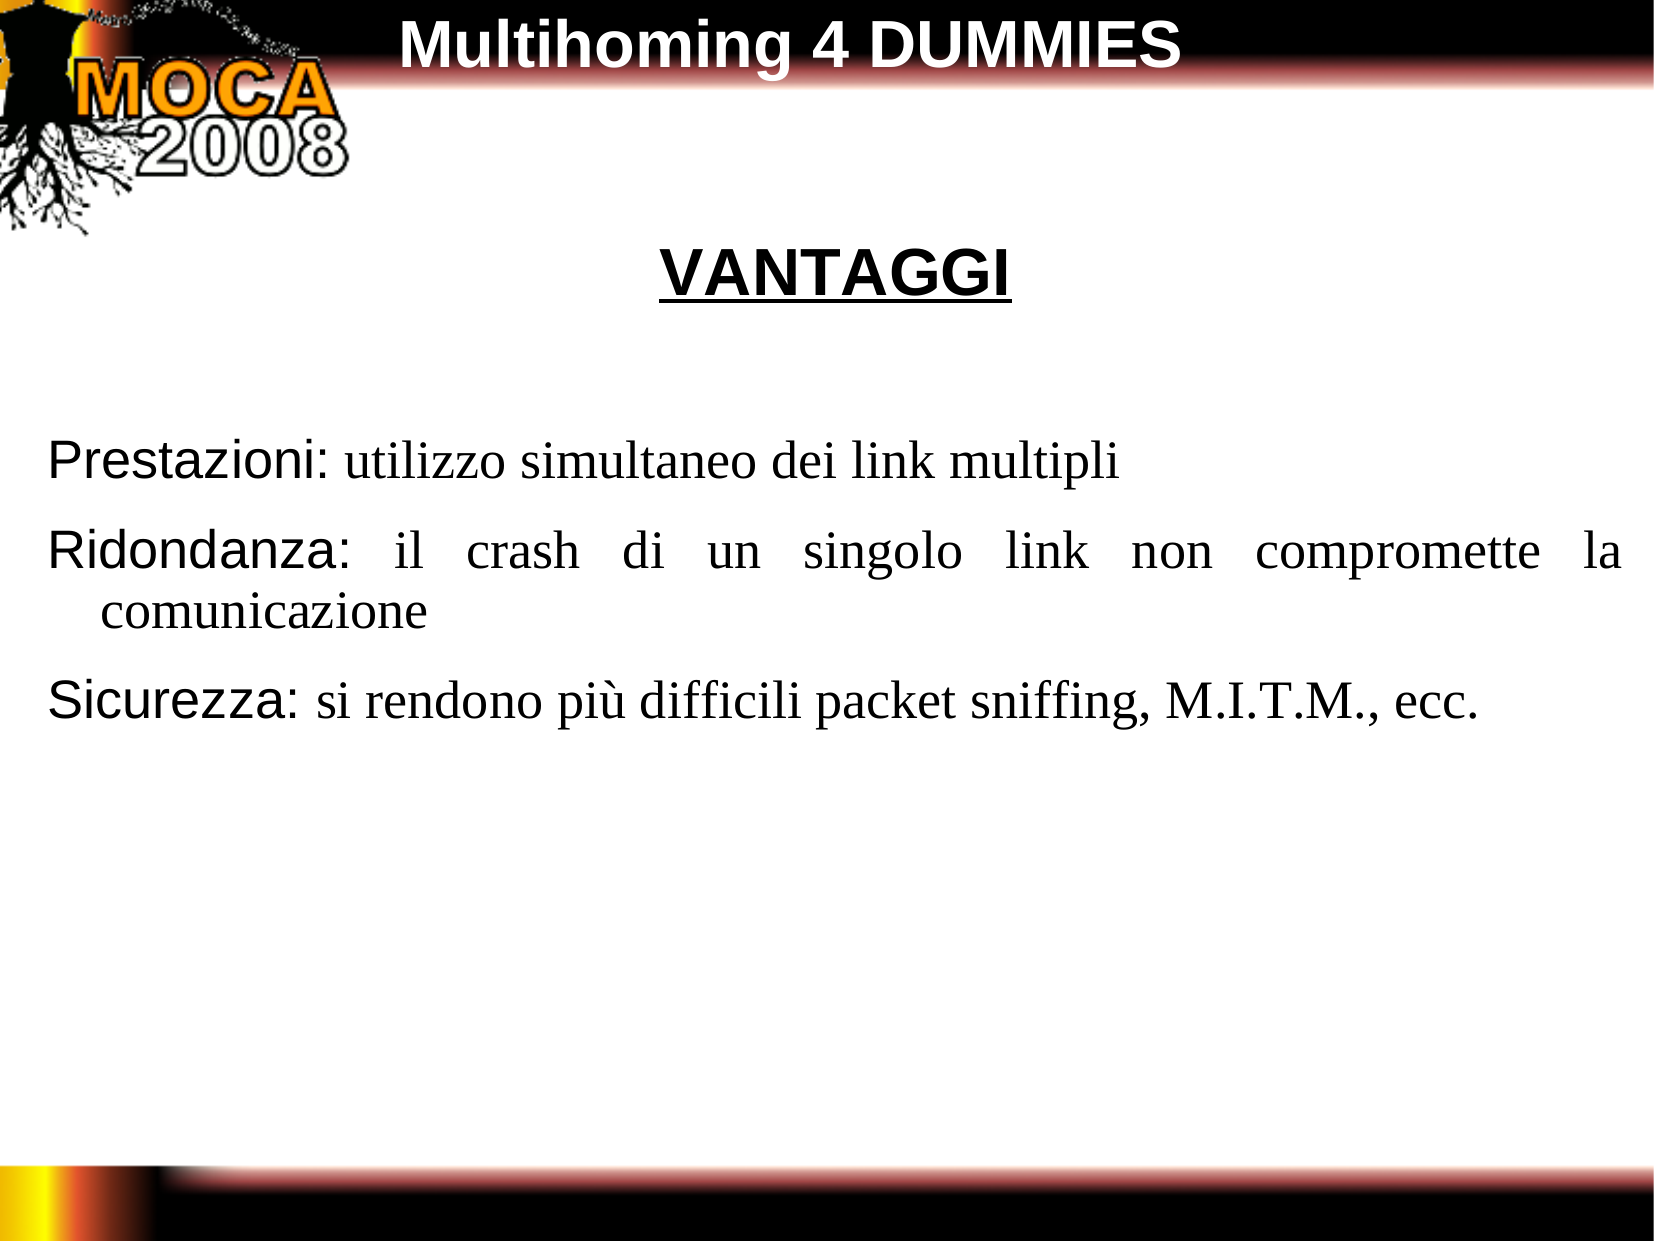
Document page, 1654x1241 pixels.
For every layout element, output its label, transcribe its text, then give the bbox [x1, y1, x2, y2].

list VANTAGGI Prestazioni: utilizzo simultaneo dei link multipli Ridondanza: il crash di un singolo link non compromette la comunicazione Sicurezza: si rendono più difficili packet sniffing, M.I.T.M., ecc. [29, 147, 1625, 1093]
title Multihoming 4 DUMMIES [324, 0, 1654, 89]
picture [0, 0, 1654, 1241]
